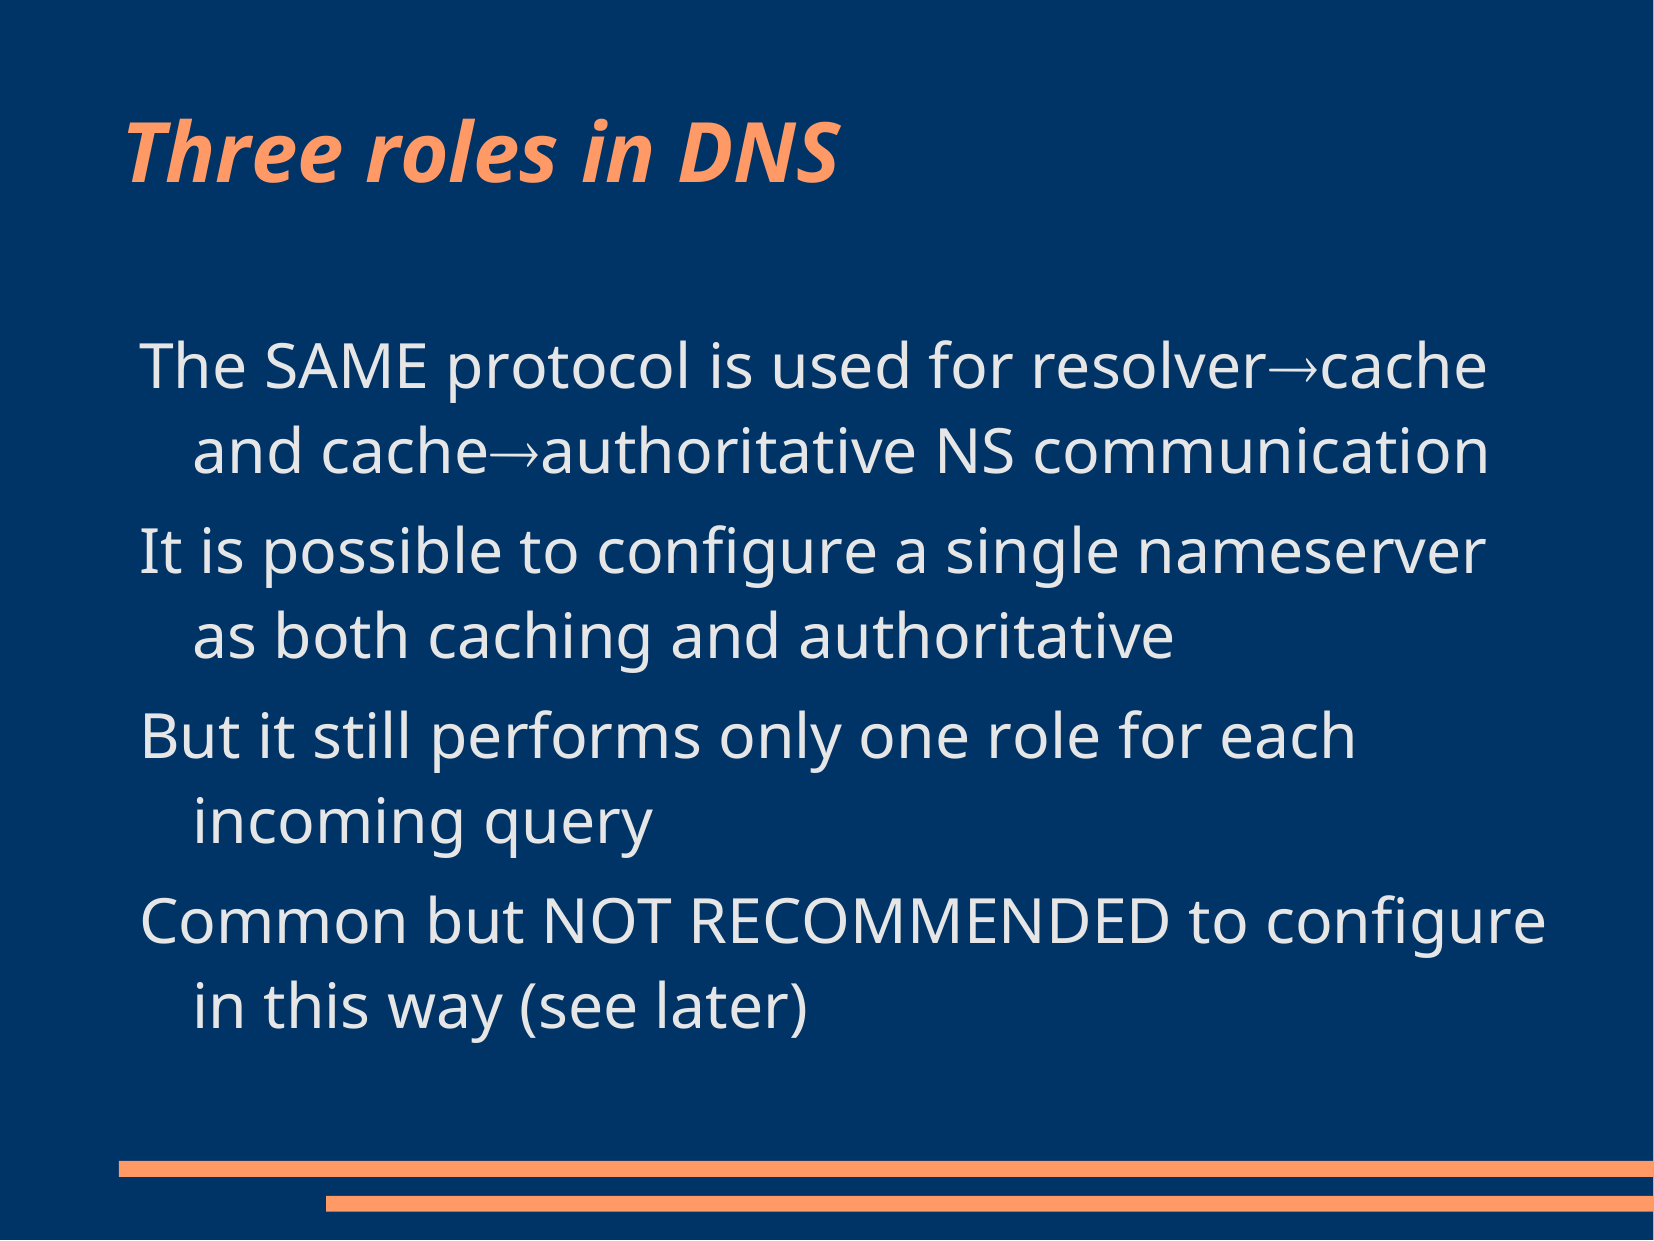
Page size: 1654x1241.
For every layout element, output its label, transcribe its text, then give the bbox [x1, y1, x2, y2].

title Three roles in DNS [121, 46, 1534, 254]
list The SAME protocol is used for resolvercache and cacheauthoritative NS communication It is possible to configure a single nameserver as both caching and authoritative But it still performs only one role for each incoming query Common but NOT RECOMMENDED to configure in this way (see later) [121, 322, 1561, 1133]
